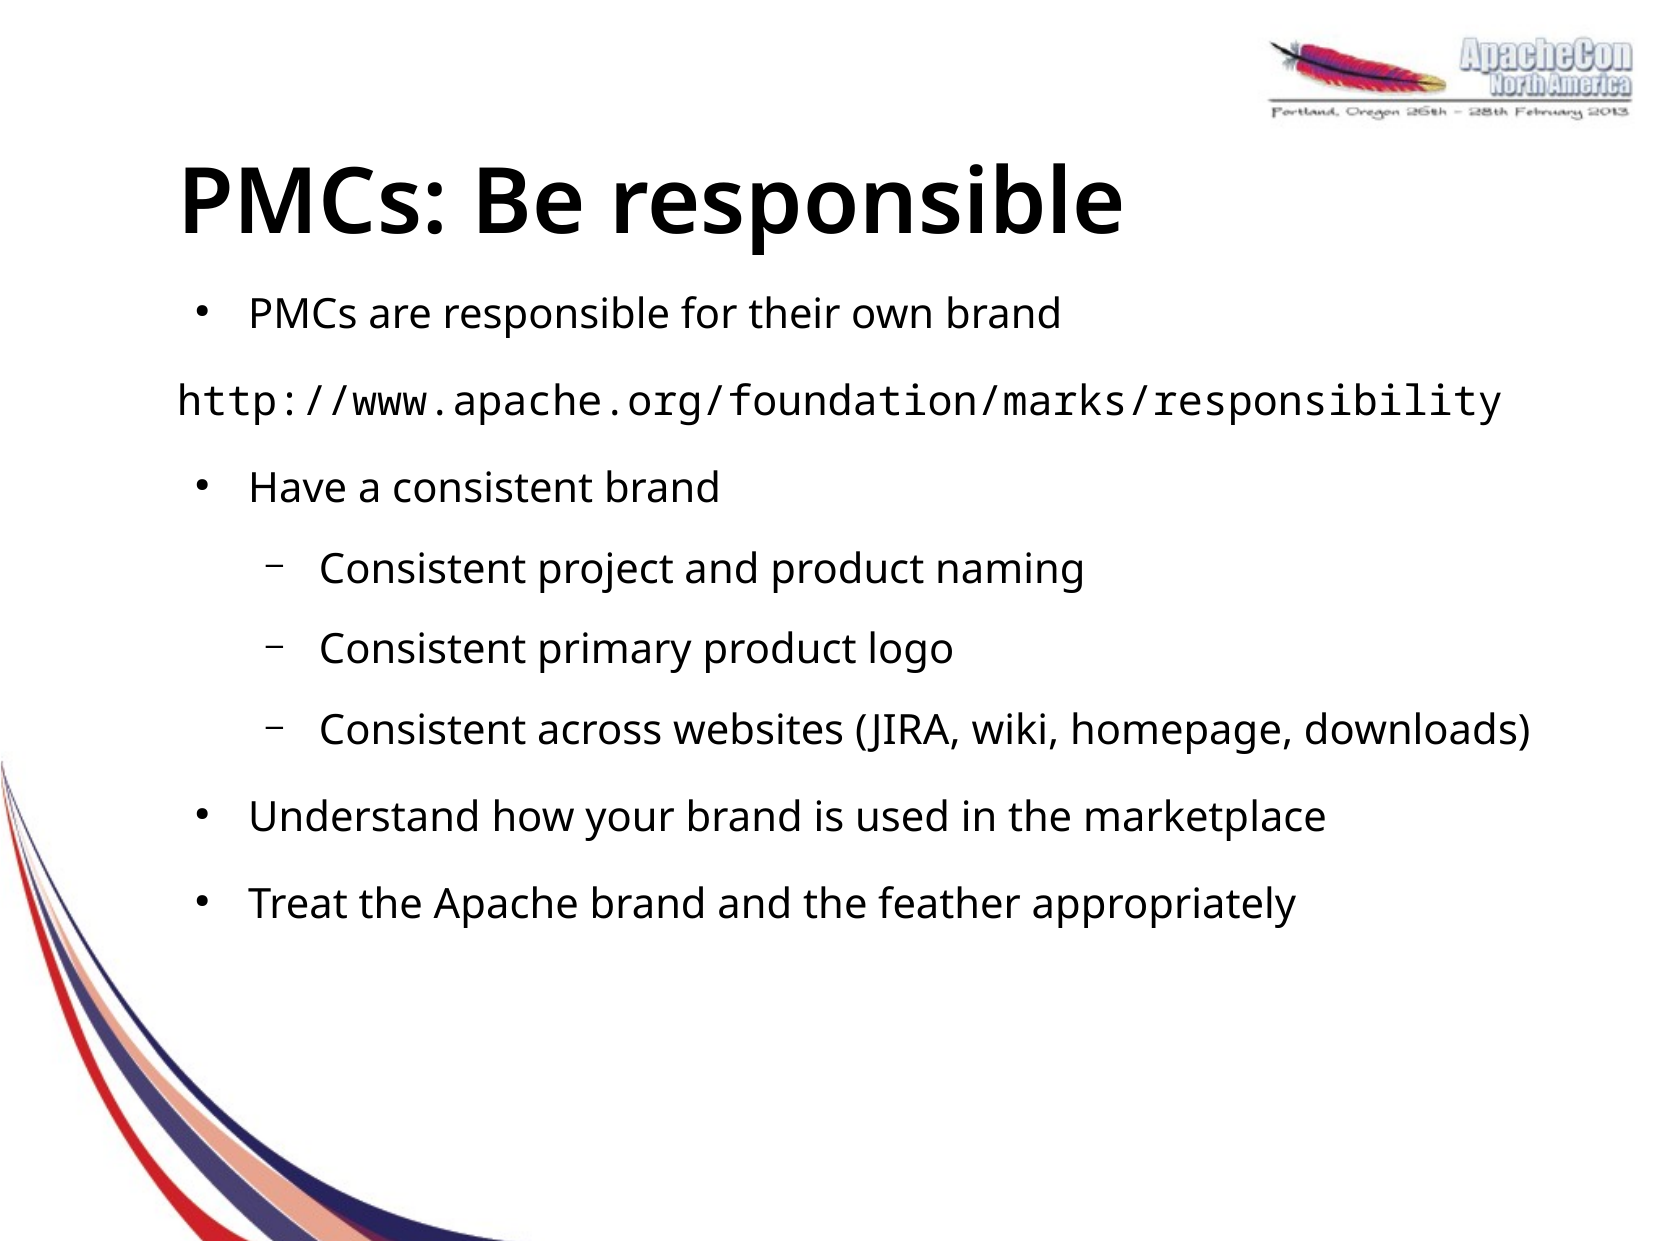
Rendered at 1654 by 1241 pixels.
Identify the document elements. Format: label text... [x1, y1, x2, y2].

list PMCs are responsible for their own brand http://www.apache.org/foundation/marks/responsibility Have a consistent brand Consistent project and product naming Consistent primary product logo Consistent across websites (JIRA, wiki, homepage, downloads) Understand how your brand is used in the marketplace Treat the Apache brand and the feather appropriately [177, 283, 1595, 1008]
title PMCs: Be responsible [177, 135, 1536, 261]
picture [0, 0, 1654, 1241]
